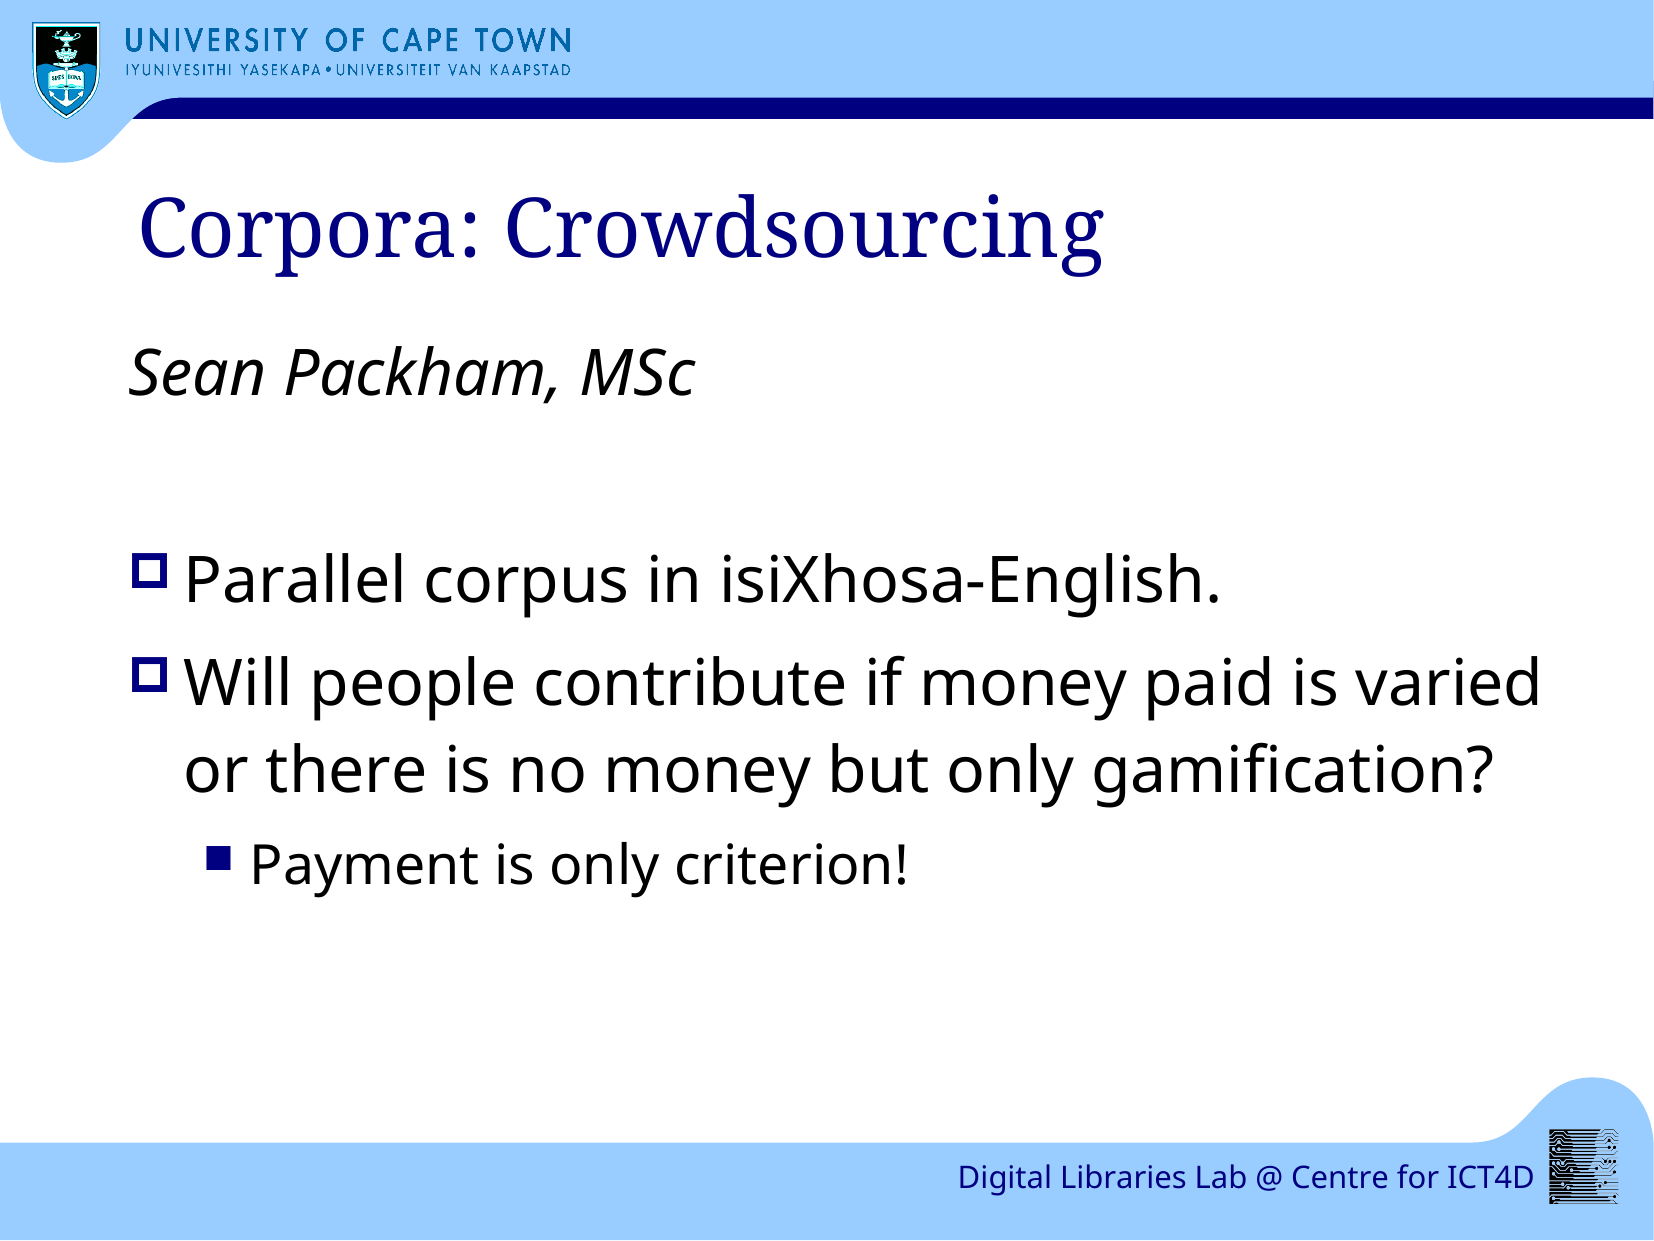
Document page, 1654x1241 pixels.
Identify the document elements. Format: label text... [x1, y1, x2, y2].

picture [1549, 1129, 1619, 1204]
list Sean Packham, MSc Parallel corpus in isiXhosa-English. Will people contribute if money paid is varied or there is no money but only gamification? Payment is only criterion! [128, 326, 1597, 1046]
picture [122, 25, 573, 78]
title Corpora: Crowdsourcing [137, 155, 1598, 296]
picture [32, 22, 101, 120]
